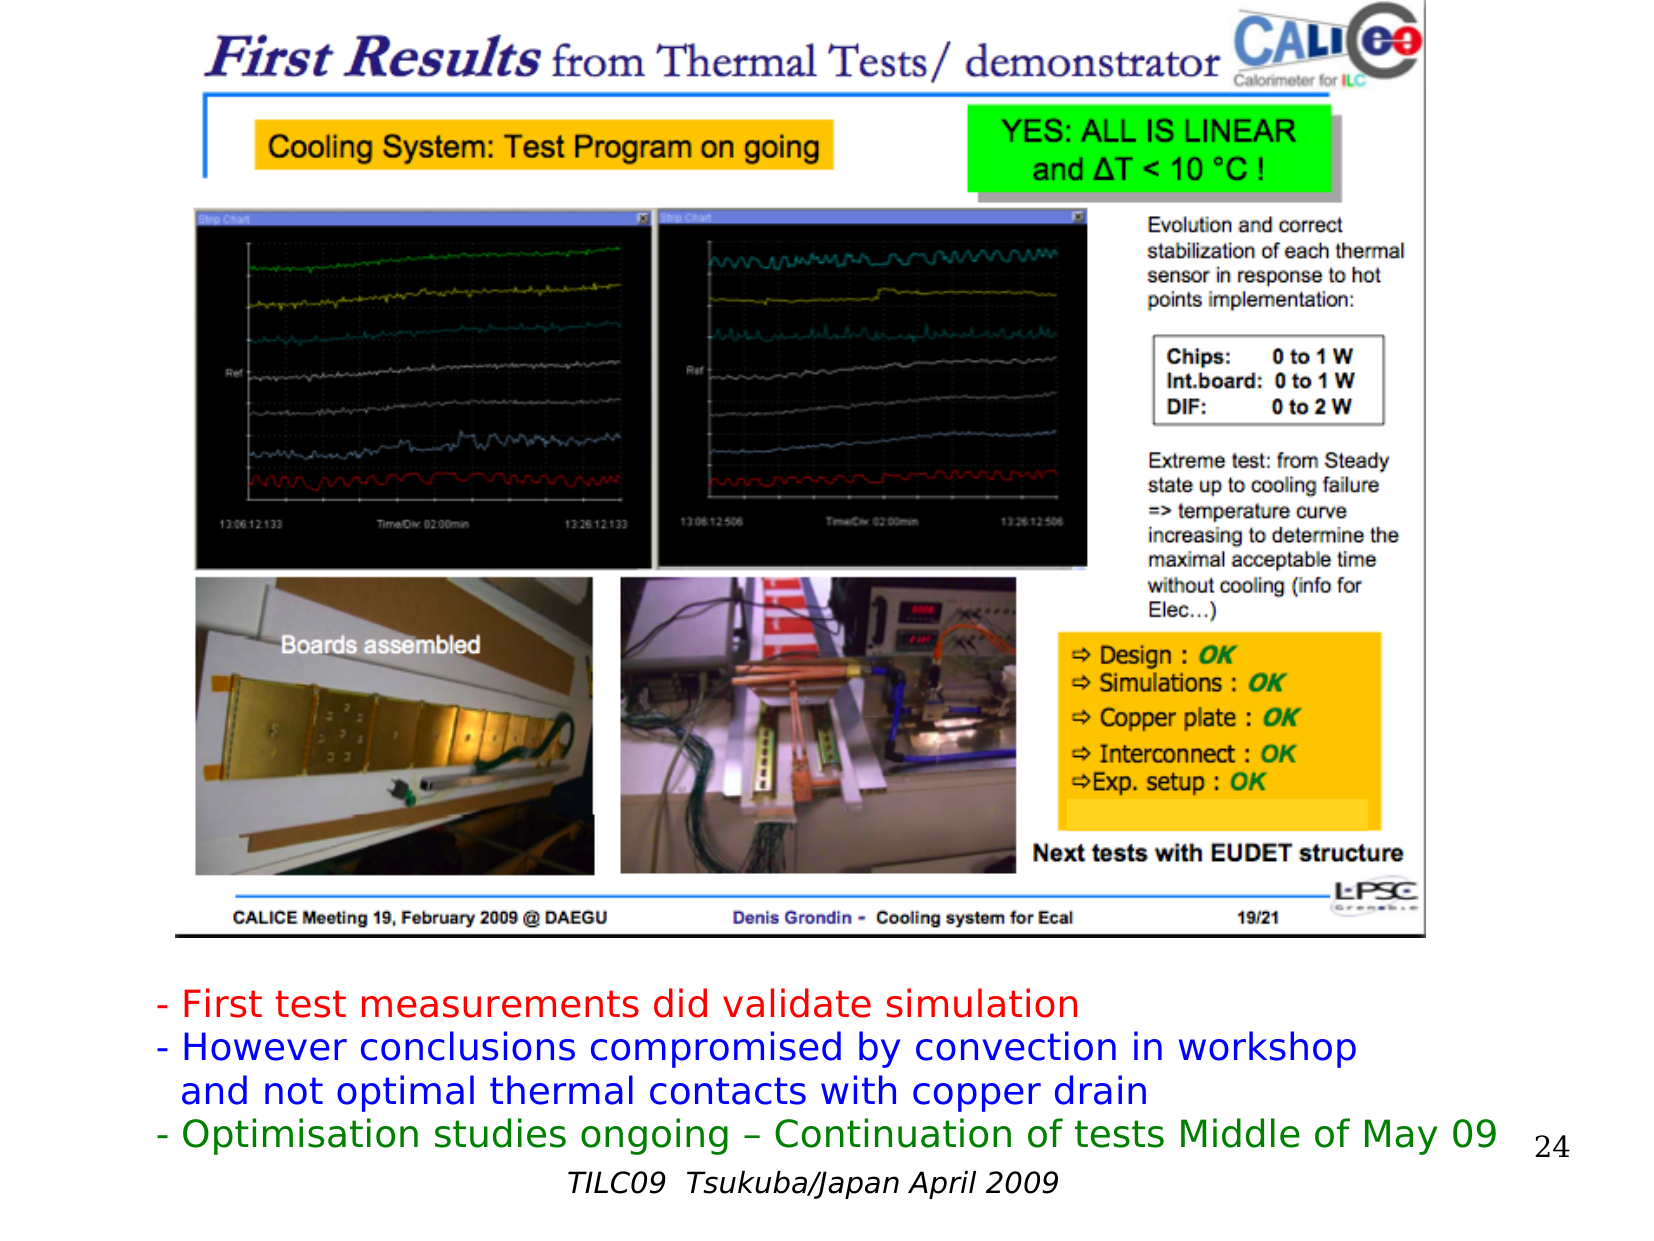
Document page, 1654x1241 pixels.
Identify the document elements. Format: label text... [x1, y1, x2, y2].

text_box - First test measurements did validate simulation - However conclusions compromised by convection in workshop and not optimal thermal contacts with copper drain - Optimisation studies ongoing – Continuation of tests Middle of May 09 [141, 975, 1486, 1164]
picture [175, 0, 1426, 938]
text_box [1067, 799, 1368, 831]
